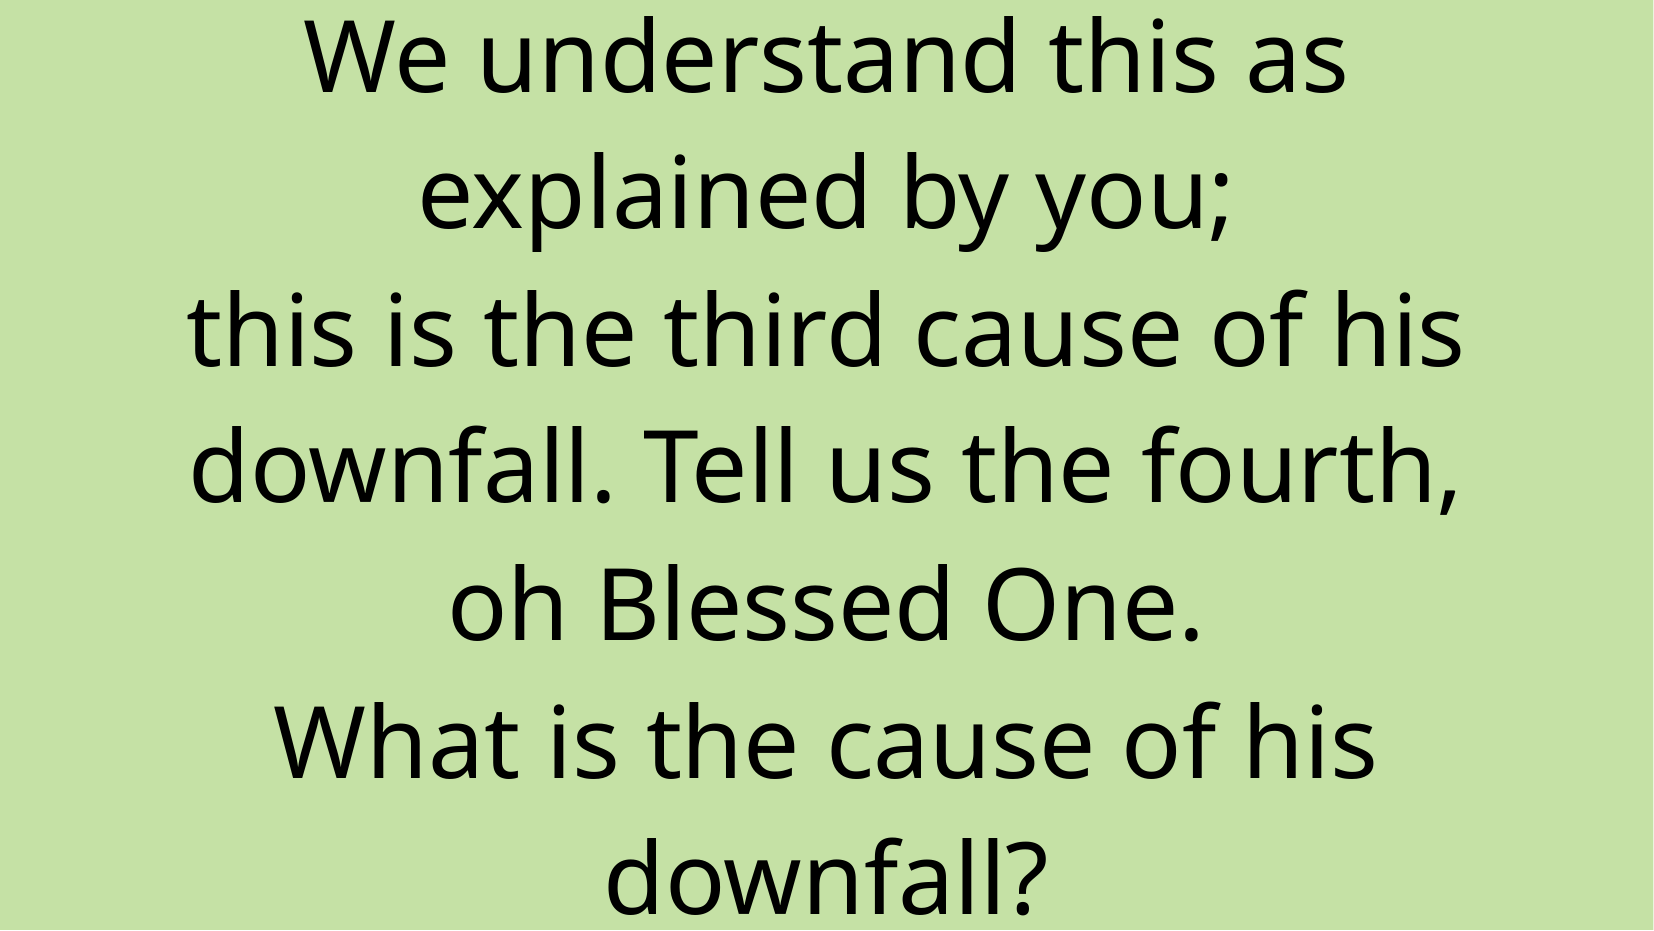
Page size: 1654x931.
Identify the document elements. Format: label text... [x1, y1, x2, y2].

subtitle We understand this as explained by you; this is the third cause of his downfall. Tell us the fourth, oh Blessed One. What is the cause of his downfall? [82, 0, 1571, 931]
